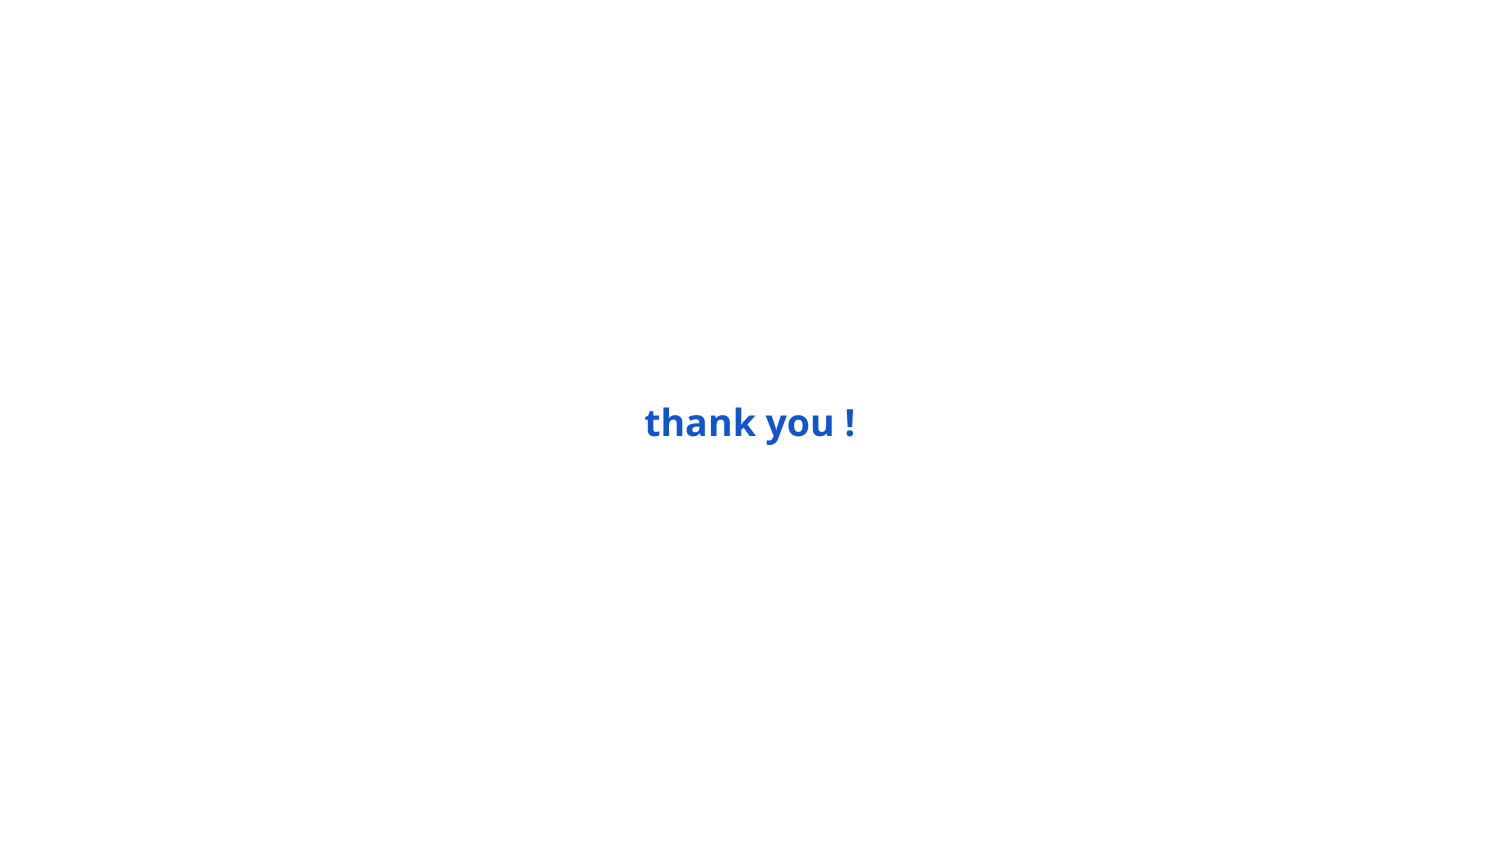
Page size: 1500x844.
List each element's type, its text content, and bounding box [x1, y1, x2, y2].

text_box thank you ! [511, 394, 989, 450]
